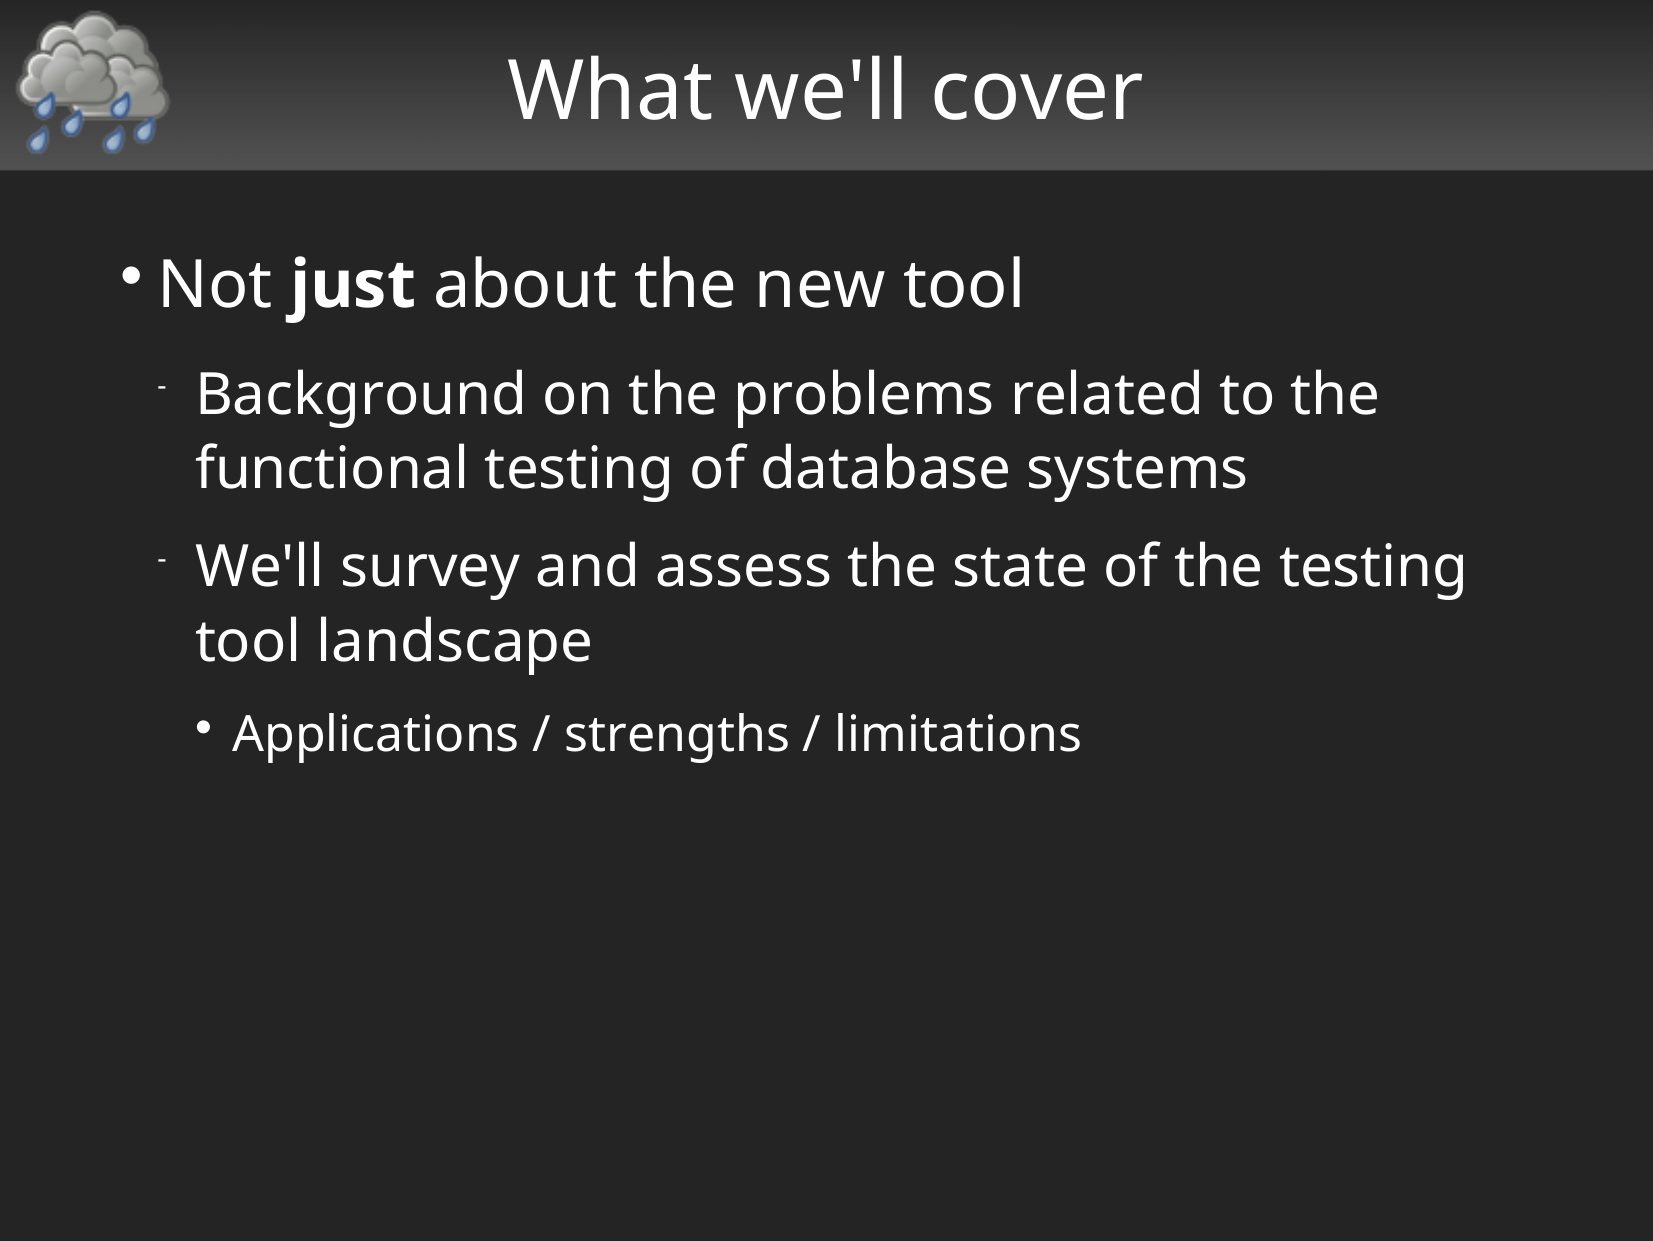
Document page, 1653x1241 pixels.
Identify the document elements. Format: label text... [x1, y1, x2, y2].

picture [0, 0, 1653, 1241]
title What we'll cover [82, 39, 1570, 137]
list Not just about the new tool Background on the problems related to the functional testing of database systems We'll survey and assess the state of the testing tool landscape Applications / strengths / limitations [82, 236, 1570, 1042]
